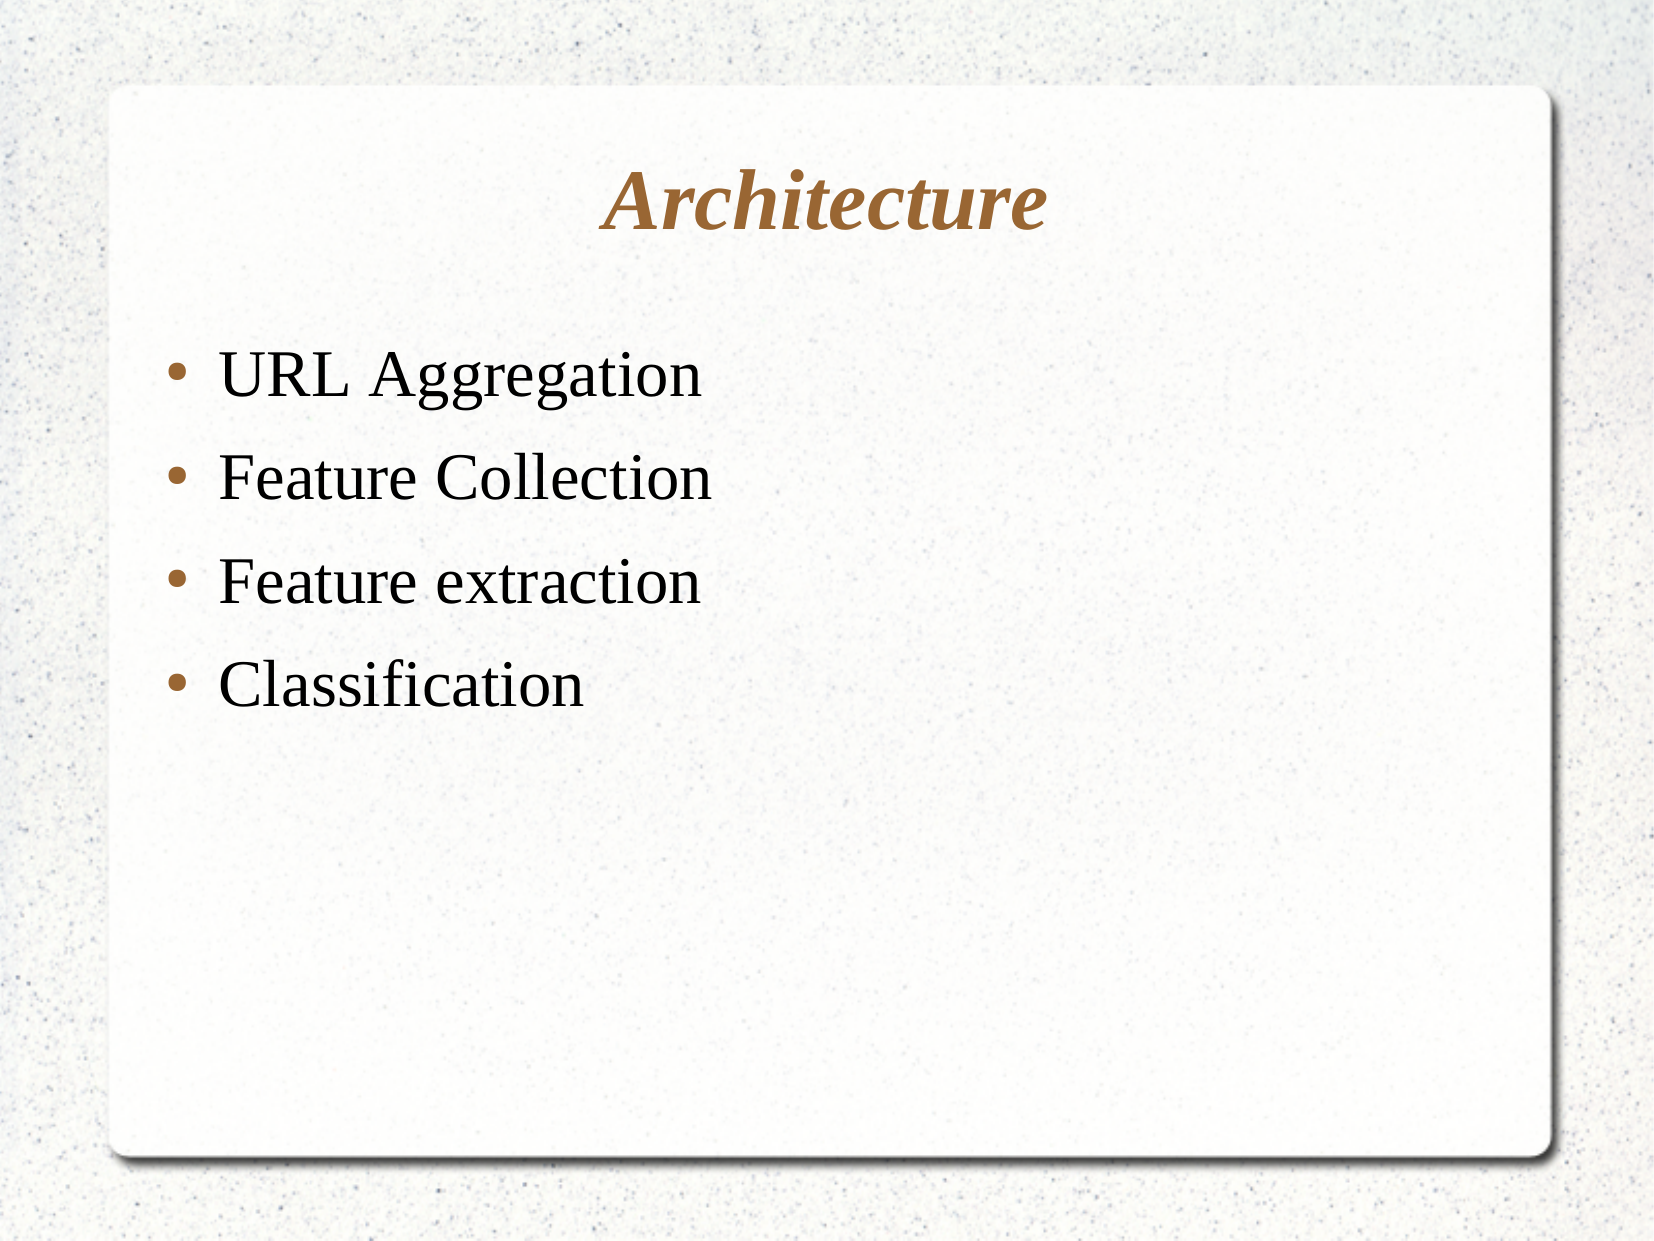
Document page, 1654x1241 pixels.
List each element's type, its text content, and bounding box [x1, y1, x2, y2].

list URL Aggregation Feature Collection Feature extraction Classification [147, 336, 1506, 1056]
picture [0, 0, 1654, 1241]
title Architecture [118, 96, 1536, 304]
